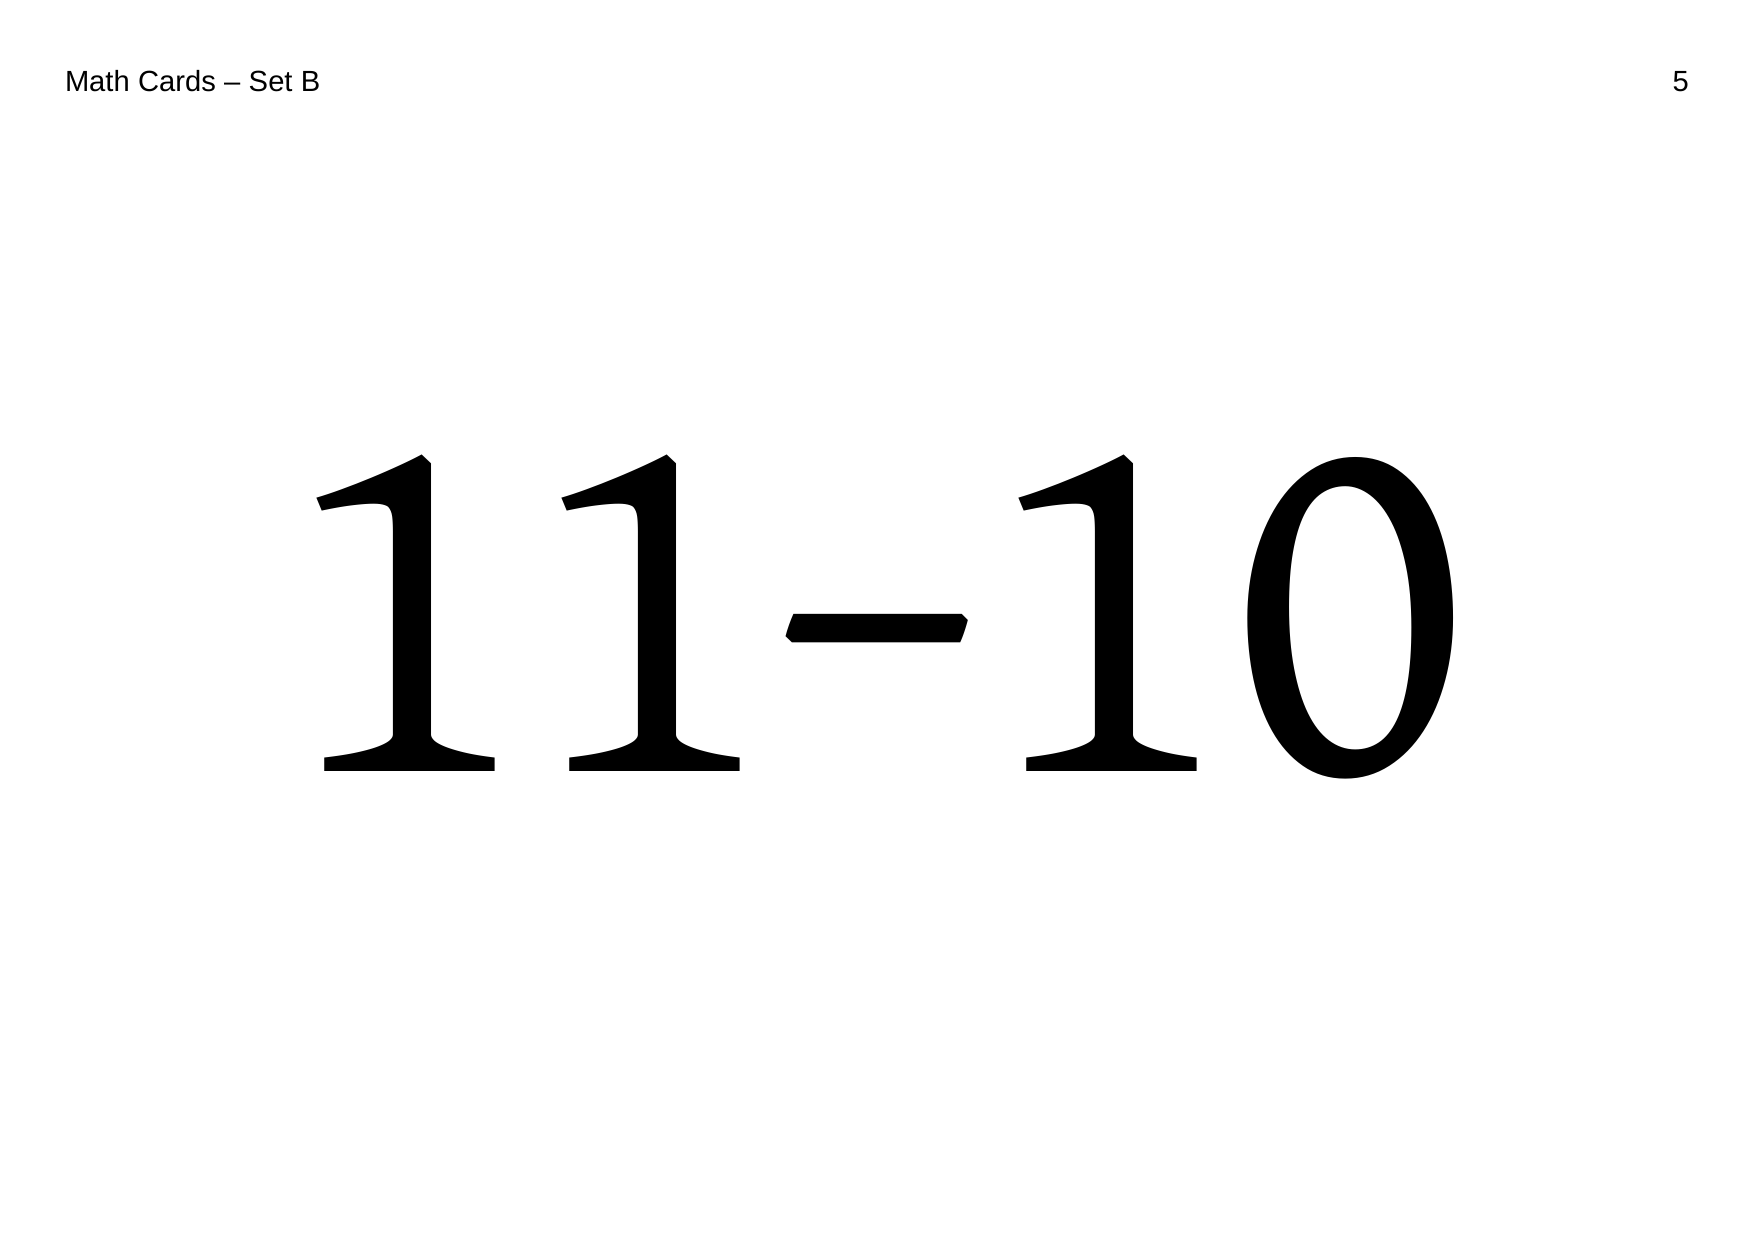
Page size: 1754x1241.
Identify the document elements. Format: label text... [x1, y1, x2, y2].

text_box Math Cards – Set B [59, 59, 328, 104]
text_box 11−10 [275, 318, 1479, 922]
text_box 5 [1666, 59, 1695, 104]
